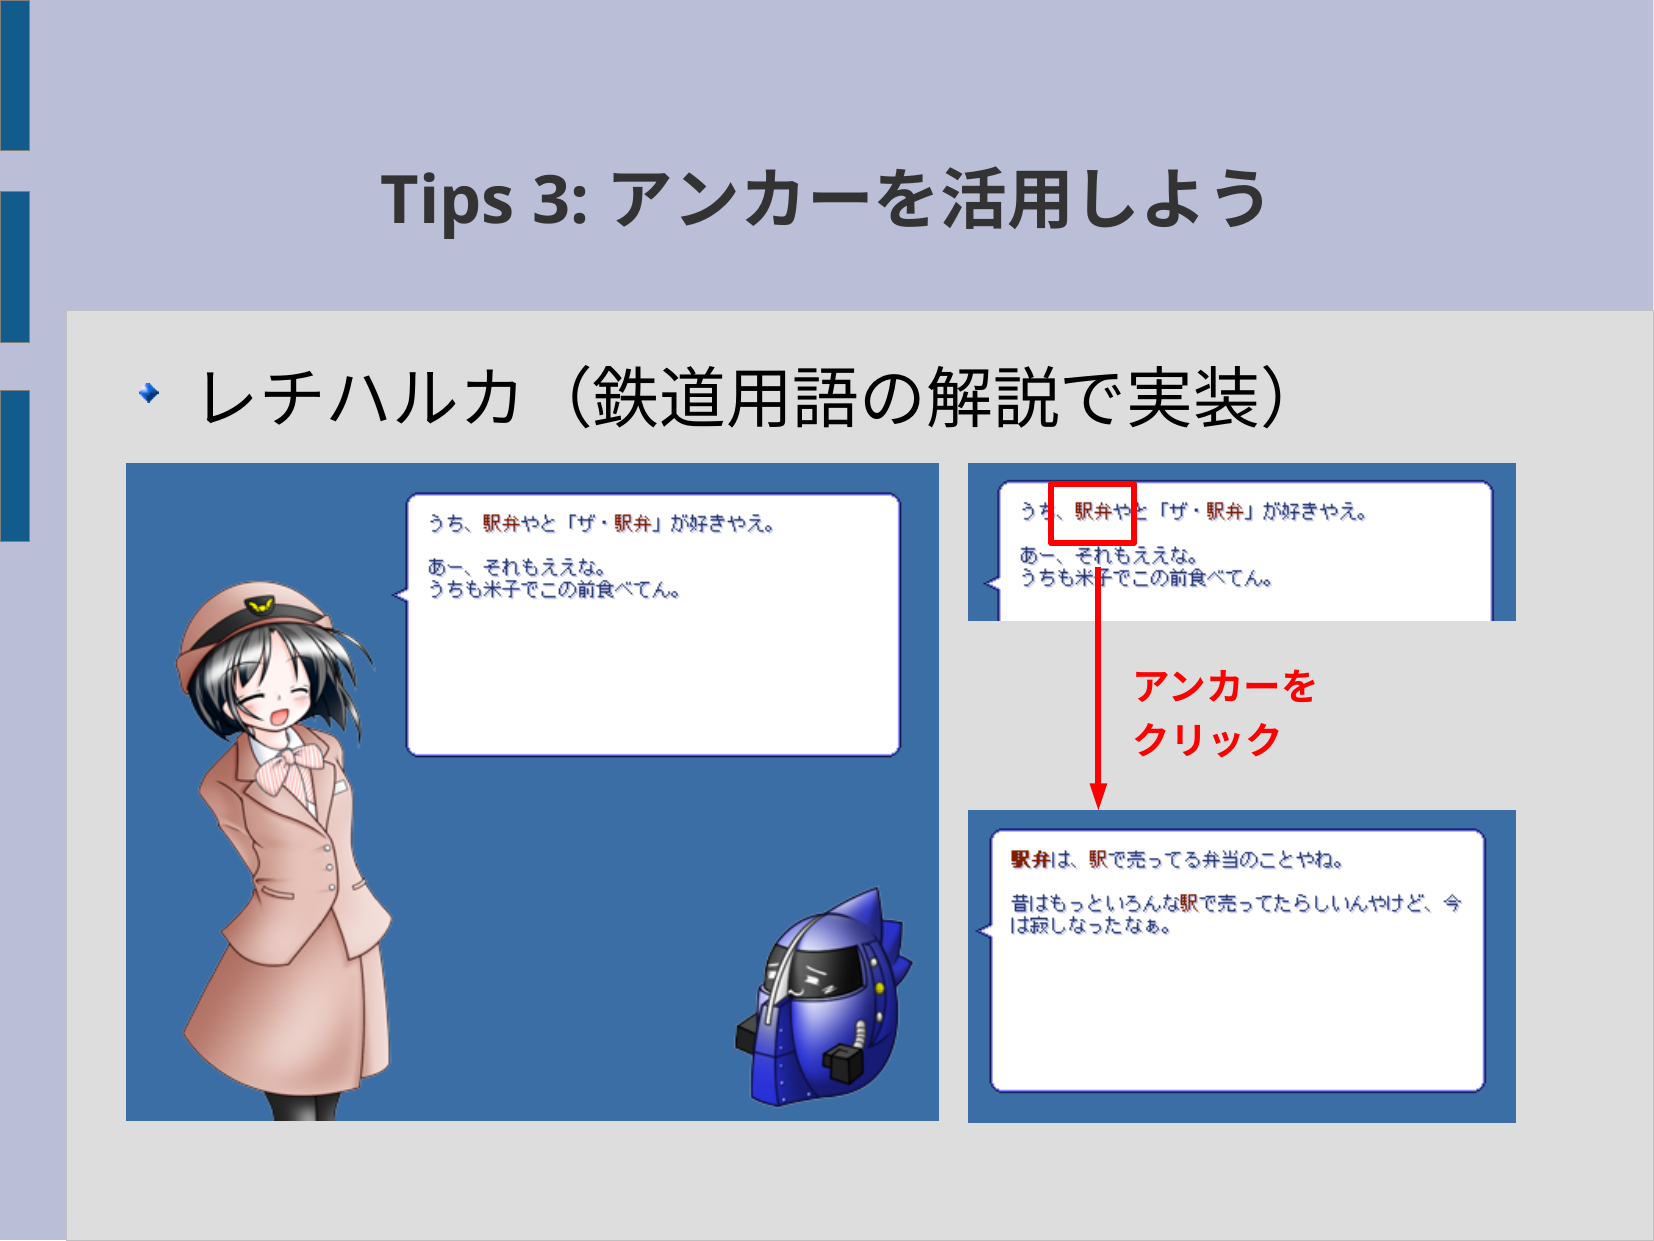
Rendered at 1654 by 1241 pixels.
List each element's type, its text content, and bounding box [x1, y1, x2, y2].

title Tips 3: アンカーを活用しよう [121, 91, 1534, 299]
picture [968, 463, 1516, 621]
picture [968, 810, 1516, 1123]
list レチハルカ（鉄道用語の解説で実装） [121, 344, 1534, 1127]
picture [126, 463, 939, 1121]
text_box アンカーを クリック [1117, 649, 1414, 777]
